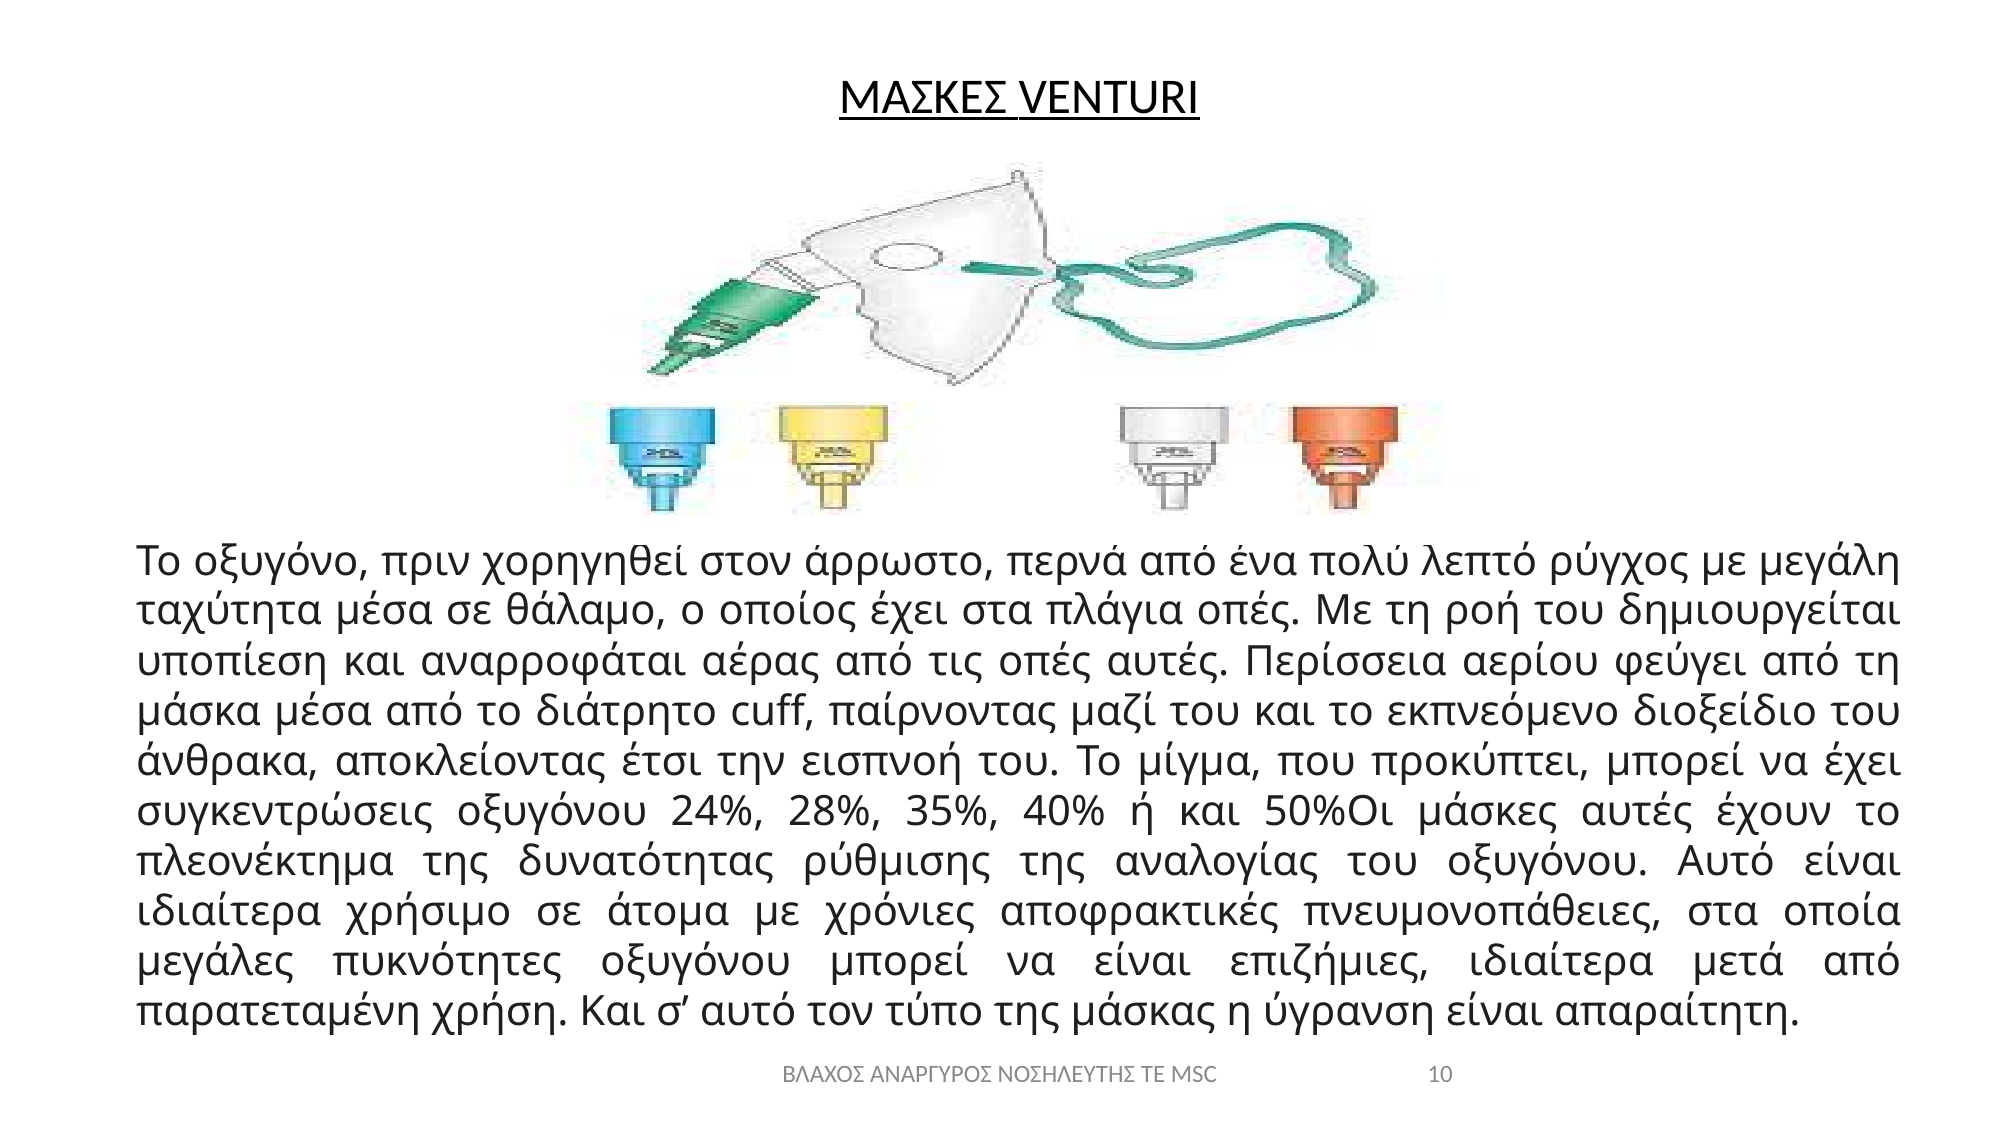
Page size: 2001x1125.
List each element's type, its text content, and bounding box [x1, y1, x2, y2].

picture [497, 148, 1521, 545]
text_box ΜΑΣΚΕΣ VENTURI Το οξυγόνο, πριν χορηγηθεί στον άρρωστο, περνά από ένα πολύ λεπτό ρύγχος με μεγάλη ταχύτητα μέσα σε θάλαμο, ο οποίος έχει στα πλάγια οπές. Με τη ροή του δημιουργείται υποπίεση και αναρροφάται αέρας από τις οπές αυτές. Περίσσεια αερίου φεύγει από τη μάσκα μέσα από το διάτρητο cuff, παίρνοντας μαζί του και το εκπνεόμενο διοξείδιο του άνθρακα, αποκλείοντας έτσι την εισπνοή του. Το μίγμα, που προκύπτει, μπορεί να έχει συγκεντρώσεις οξυγόνου 24%, 28%, 35%, 40% ή και 50%Οι μάσκες αυτές έχουν το πλεονέκτημα της δυνατότητας ρύθμισης της αναλογίας του οξυγόνου. Αυτό είναι ιδιαίτερα χρήσιμο σε άτομα με χρόνιες αποφρακτικές πνευμονοπάθειες, στα οποία μεγάλες πυκνότητες οξυγόνου μπορεί να είναι επιζήμιες, ιδιαίτερα μετά από παρατεταμένη χρήση. Και σ’ αυτό τον τύπο της μάσκας η ύγρανση είναι απαραίτητη. [121, 55, 1933, 1112]
text_box ΒΛΑΧΟΣ ΑΝΑΡΓΥΡΟΣ ΝΟΣΗΛΕΥΤΗΣ ΤΕ MSC [662, 1042, 1338, 1103]
text_box [1412, 1042, 1863, 1103]
